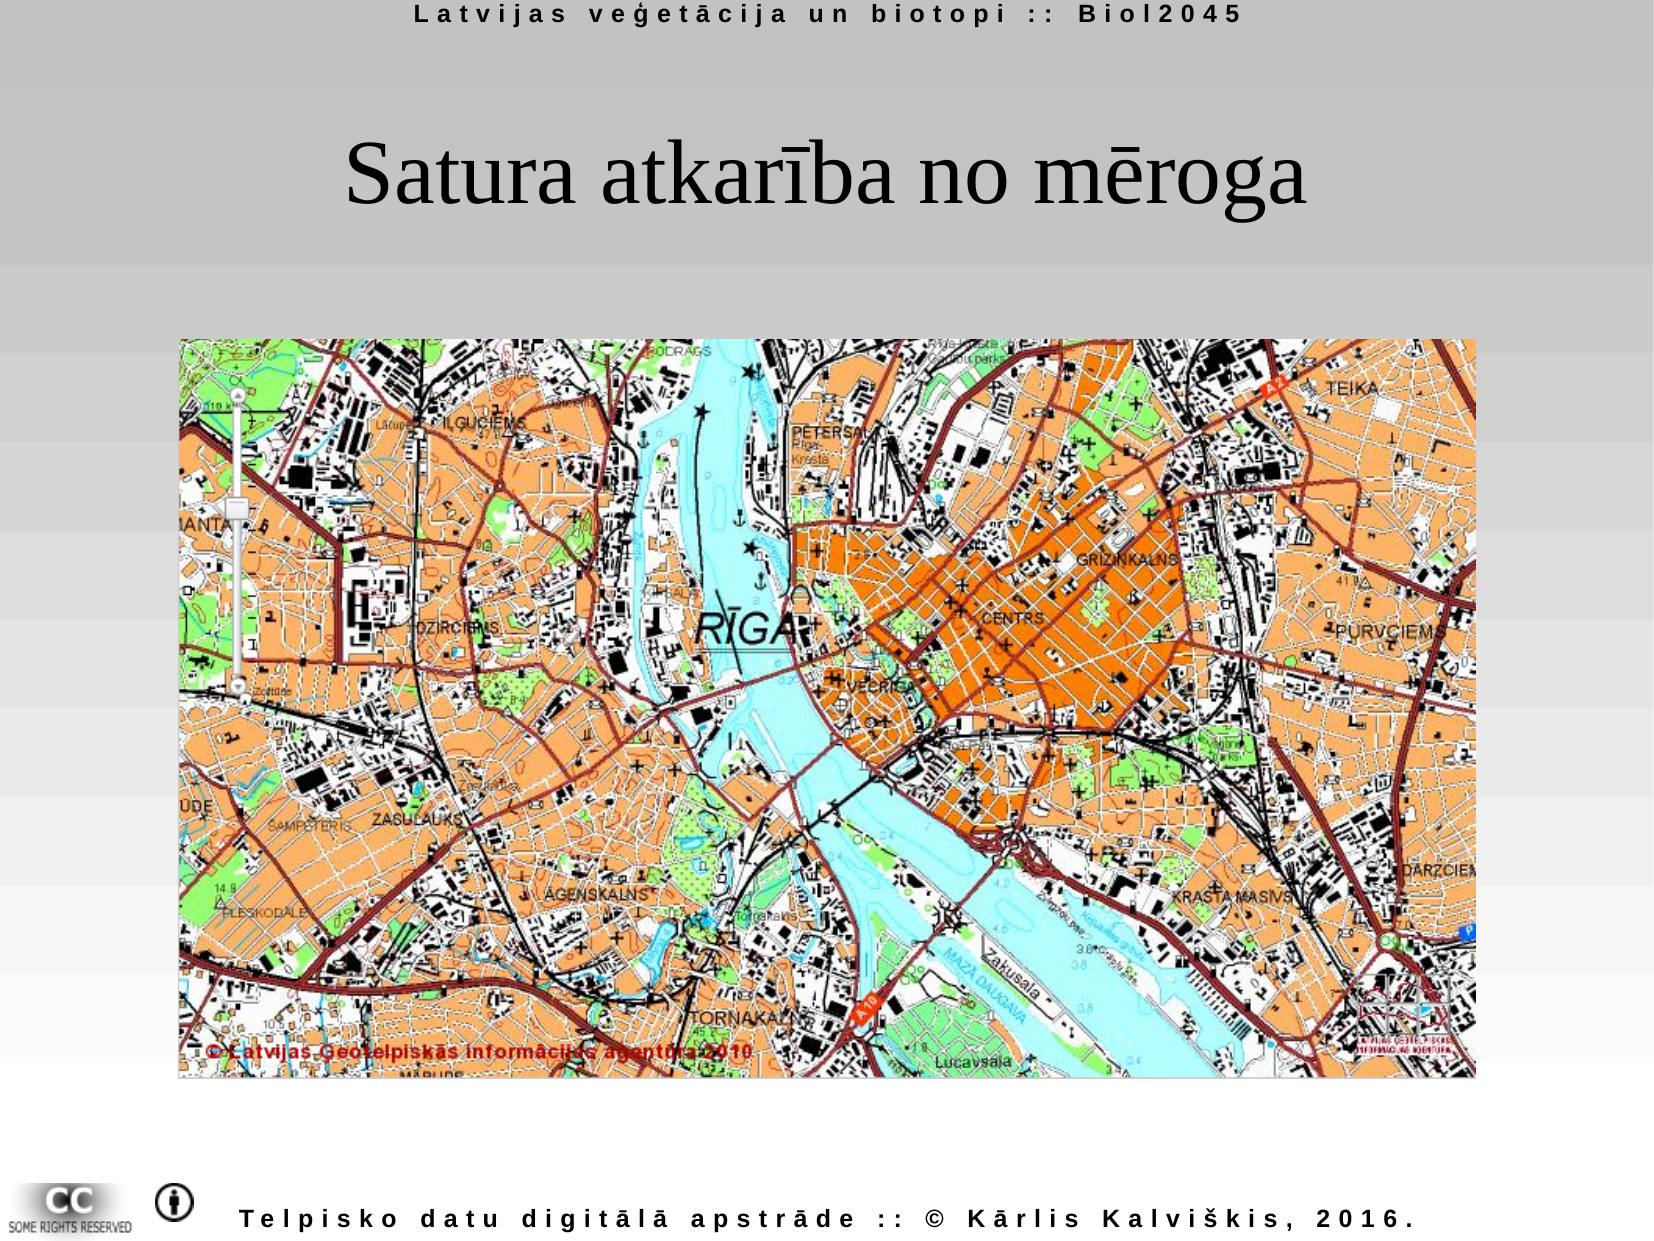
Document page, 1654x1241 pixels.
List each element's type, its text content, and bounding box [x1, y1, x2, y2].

picture [0, 0, 1654, 1241]
title Satura atkarība no mēroga [29, 49, 1625, 296]
